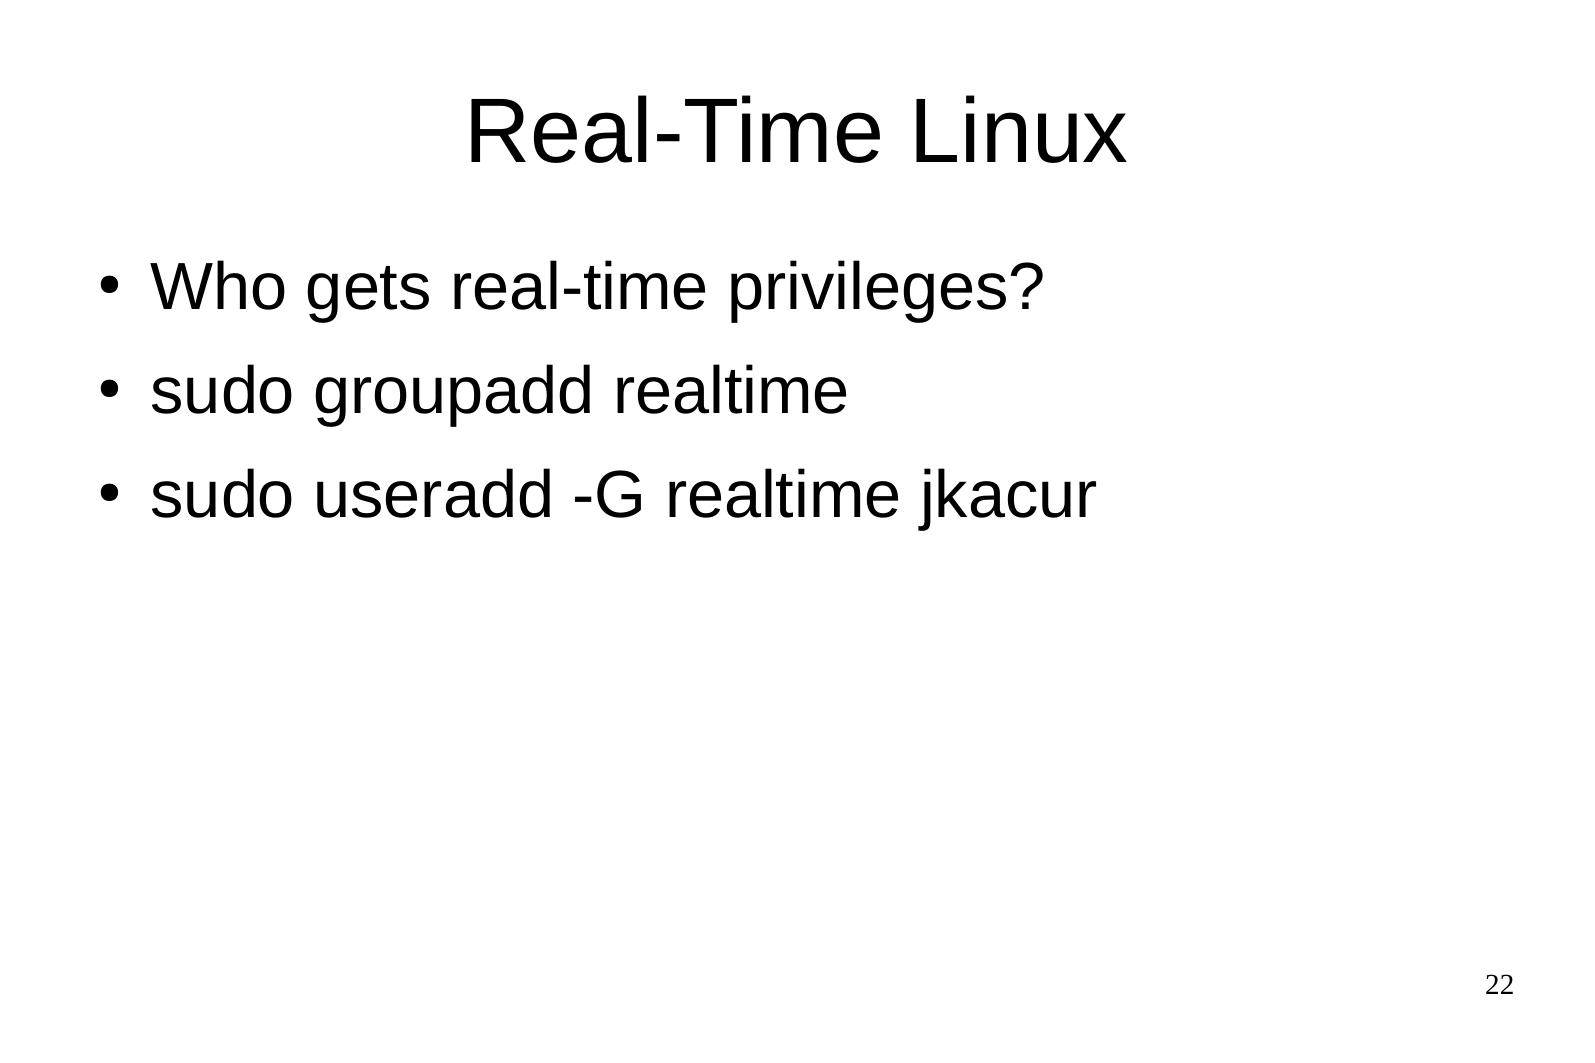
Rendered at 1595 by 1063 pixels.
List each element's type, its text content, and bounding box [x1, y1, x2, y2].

title Real-Time Linux [79, 49, 1515, 213]
list Who gets real-time privileges? sudo groupadd realtime sudo useradd -G realtime jkacur [79, 248, 1515, 936]
